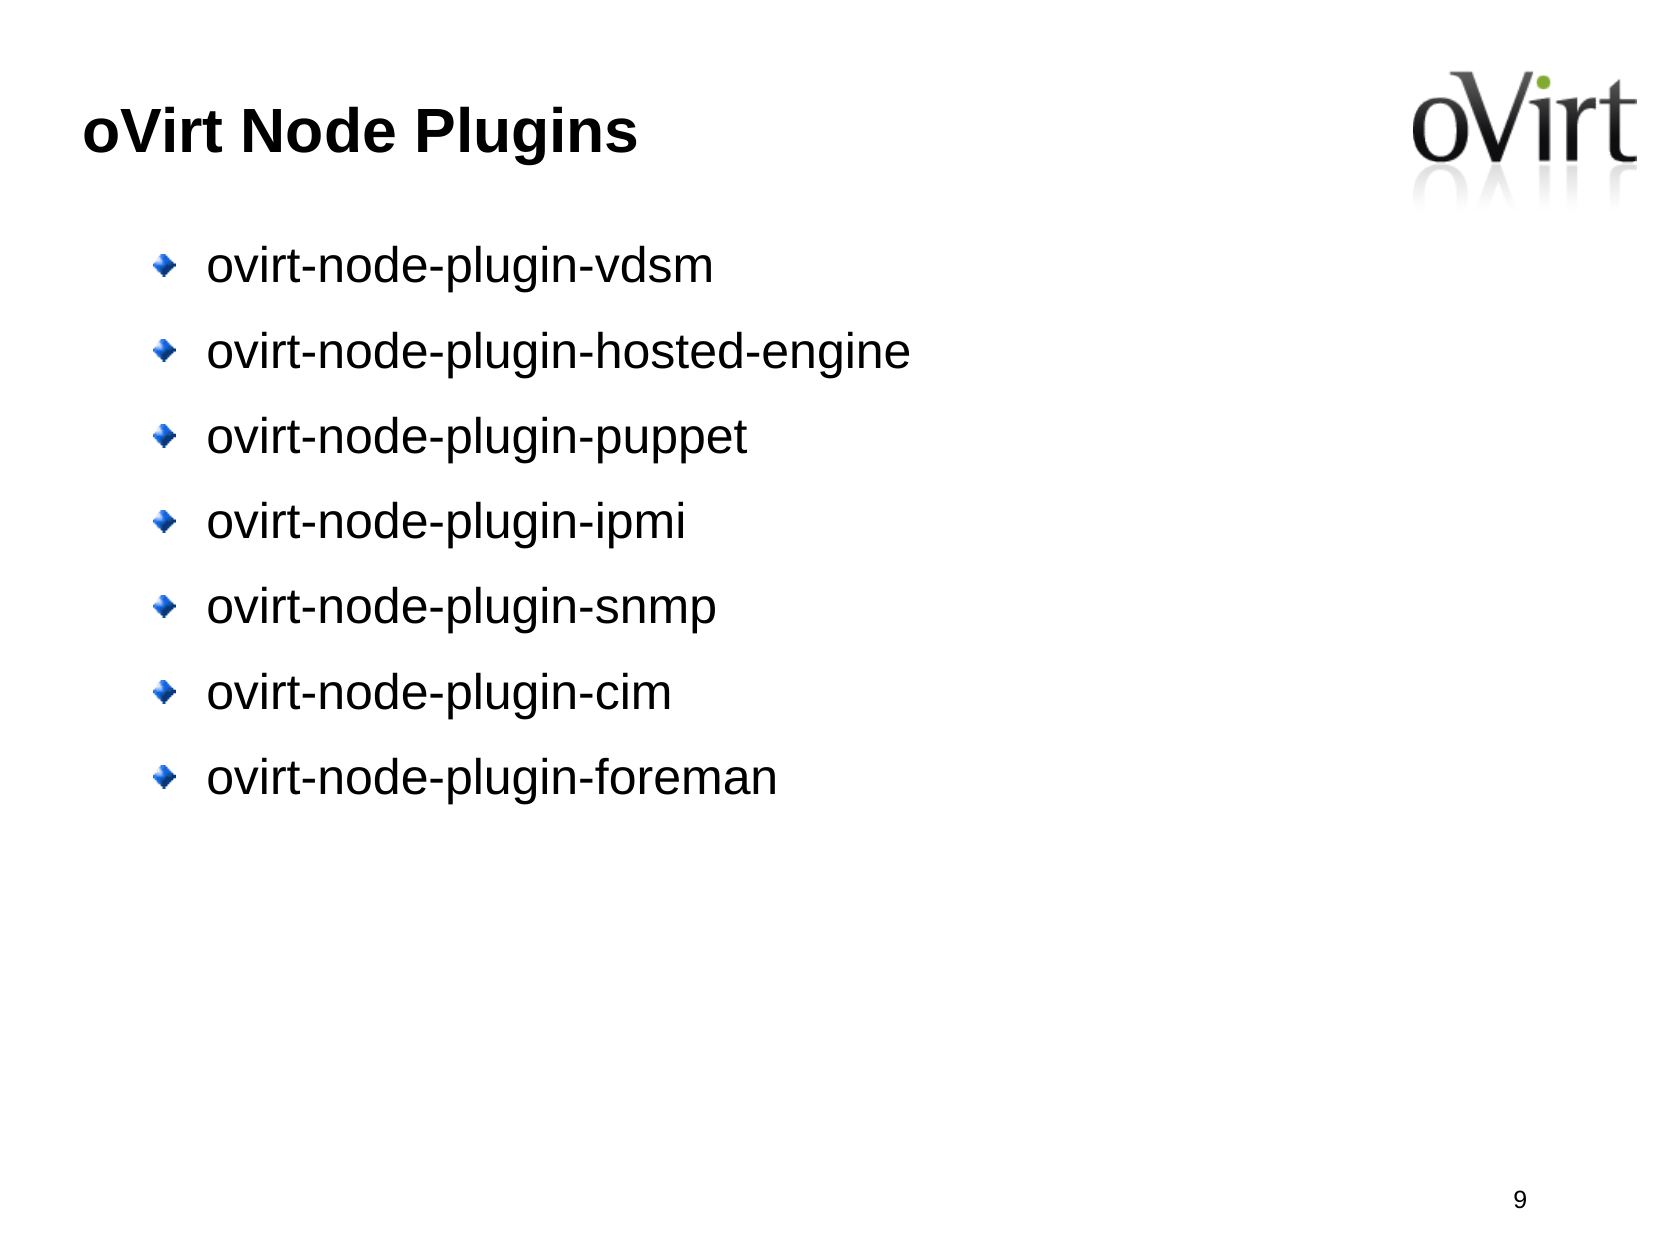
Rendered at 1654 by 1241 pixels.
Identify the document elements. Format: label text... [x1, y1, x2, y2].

picture [1413, 63, 1637, 212]
list ovirt-node-plugin-vdsm ovirt-node-plugin-hosted-engine ovirt-node-plugin-puppet ovirt-node-plugin-ipmi ovirt-node-plugin-snmp ovirt-node-plugin-cim ovirt-node-plugin-foreman [135, 237, 1606, 1031]
title oVirt Node Plugins [82, 37, 1303, 226]
